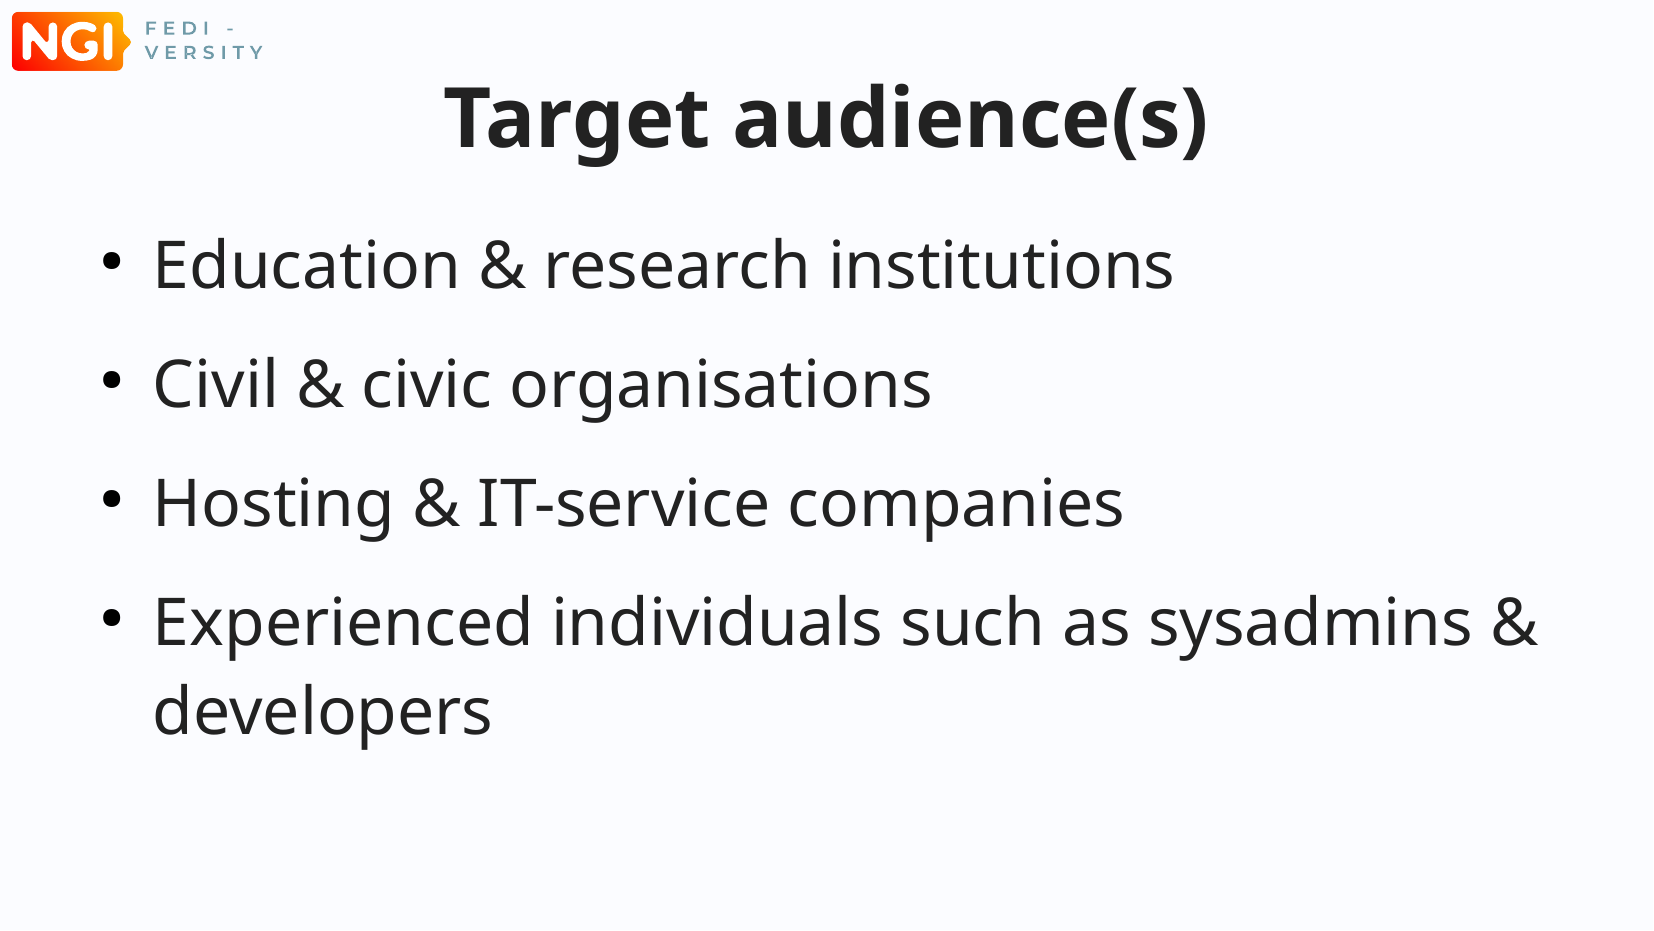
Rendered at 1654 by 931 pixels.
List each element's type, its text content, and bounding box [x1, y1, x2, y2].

list Education & research institutions Civil & civic organisations Hosting & IT-service companies Experienced individuals such as sysadmins & developers [82, 217, 1571, 758]
title Target audience(s) [82, 37, 1571, 193]
